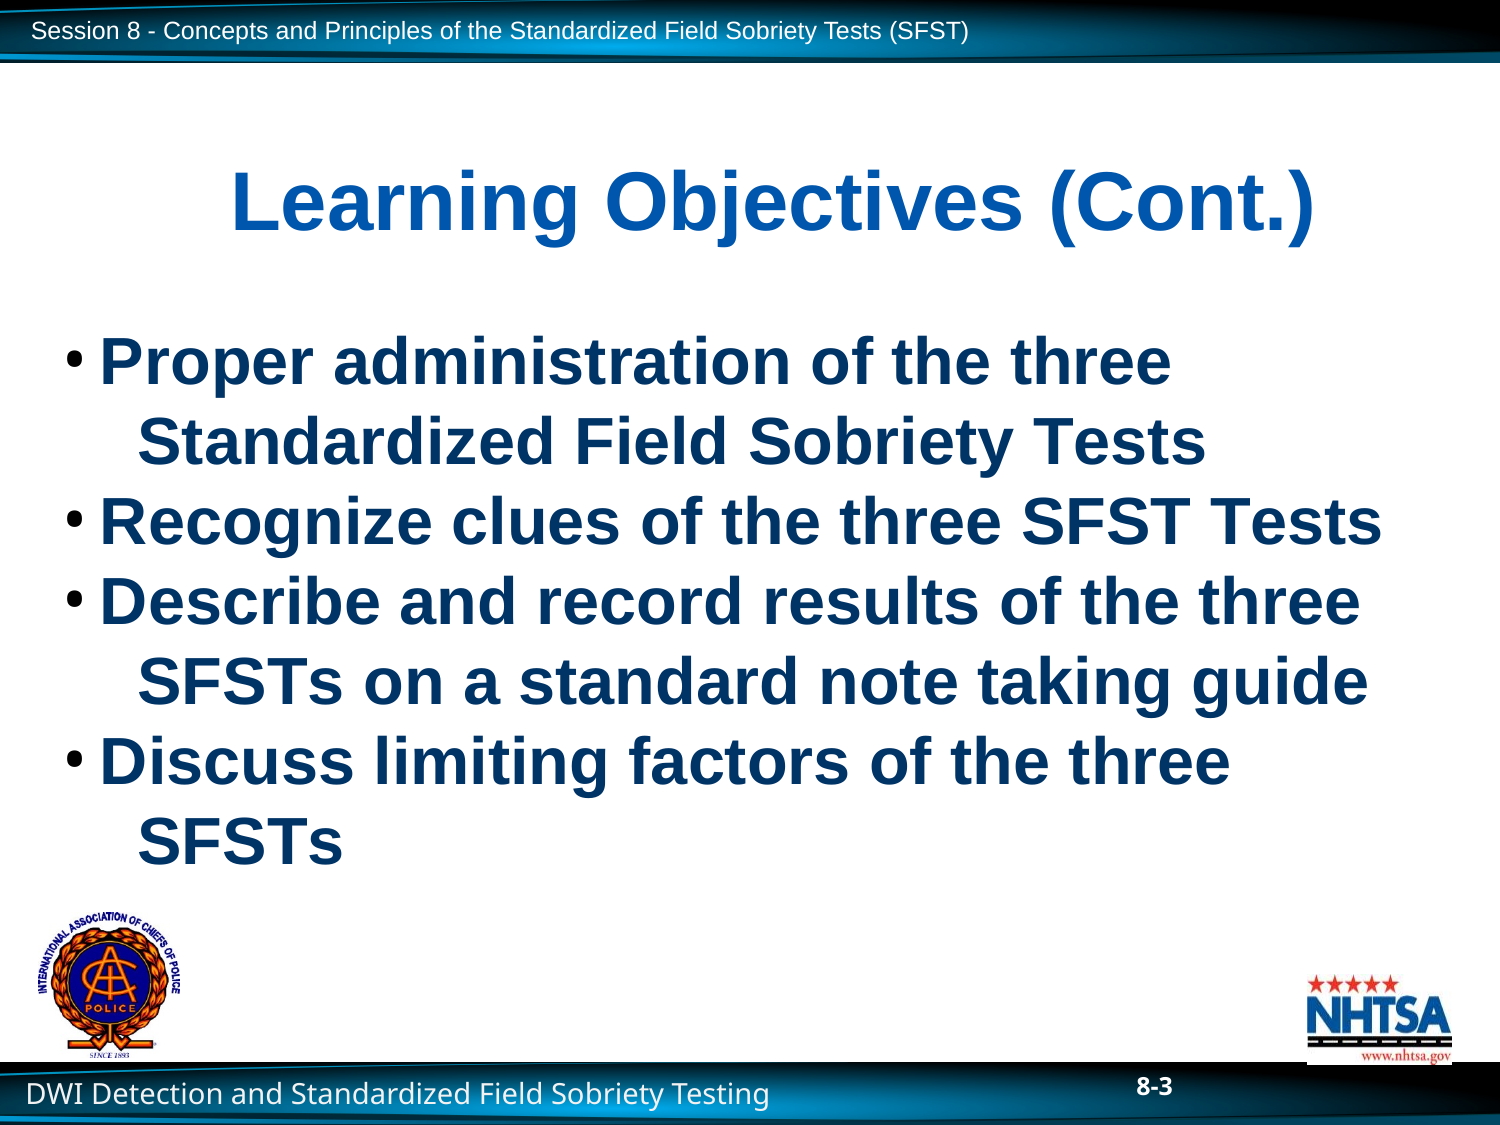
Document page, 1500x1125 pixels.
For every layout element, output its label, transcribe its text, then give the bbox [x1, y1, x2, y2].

list Proper administration of the three Standardized Field Sobriety Tests Recognize clues of the three SFST Tests Describe and record results of the three SFSTs on a standard note taking guide Discuss limiting factors of the three SFSTs [62, 317, 1458, 1068]
slide_number 8-3 [1121, 1055, 1472, 1116]
title Learning Objectives (Cont.) [50, 134, 1451, 260]
